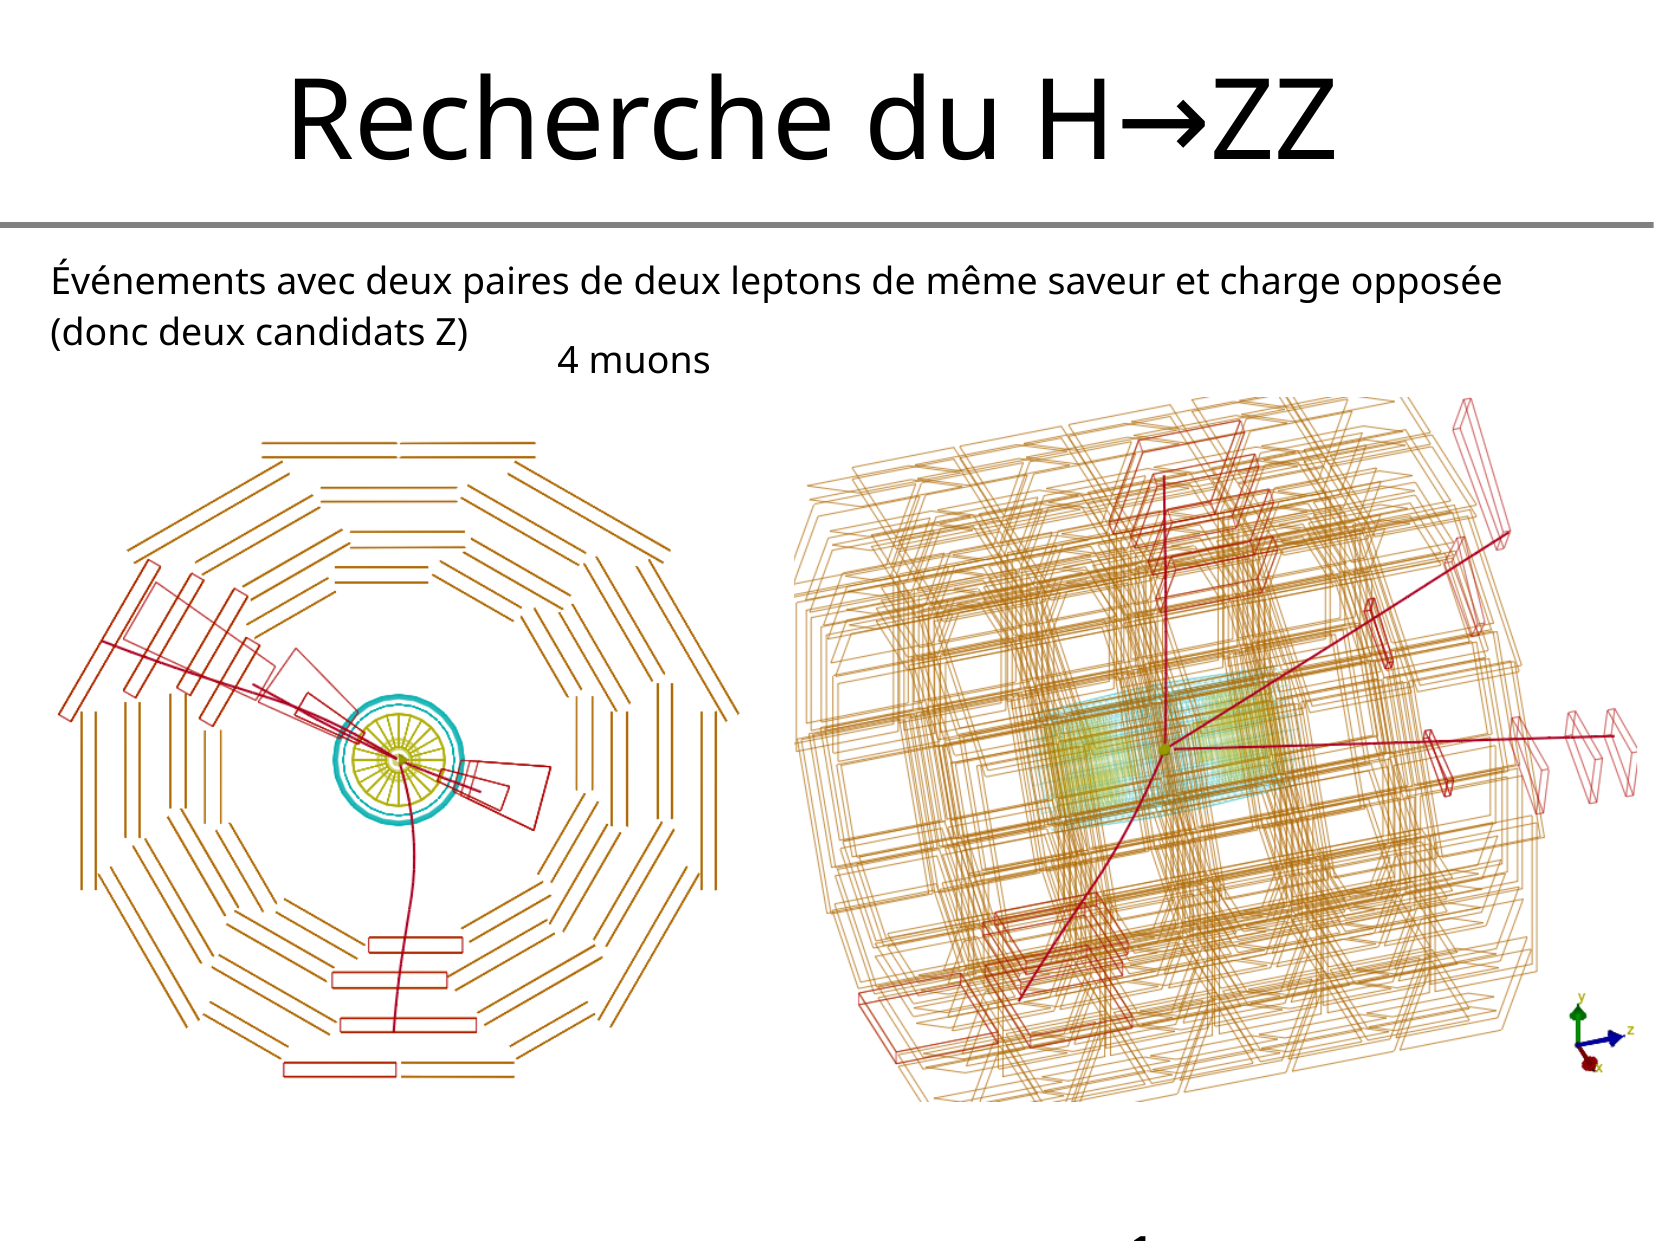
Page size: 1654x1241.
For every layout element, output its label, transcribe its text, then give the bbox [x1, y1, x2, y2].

text_box Événements avec deux paires de deux leptons de même saveur et charge opposée (donc deux candidats Z) [35, 247, 1613, 348]
picture [19, 397, 1642, 1102]
text_box 4 muons [542, 325, 881, 384]
text_box Recherche du H→ZZ [0, 31, 1654, 176]
text_box 1 [1116, 1221, 1192, 1241]
